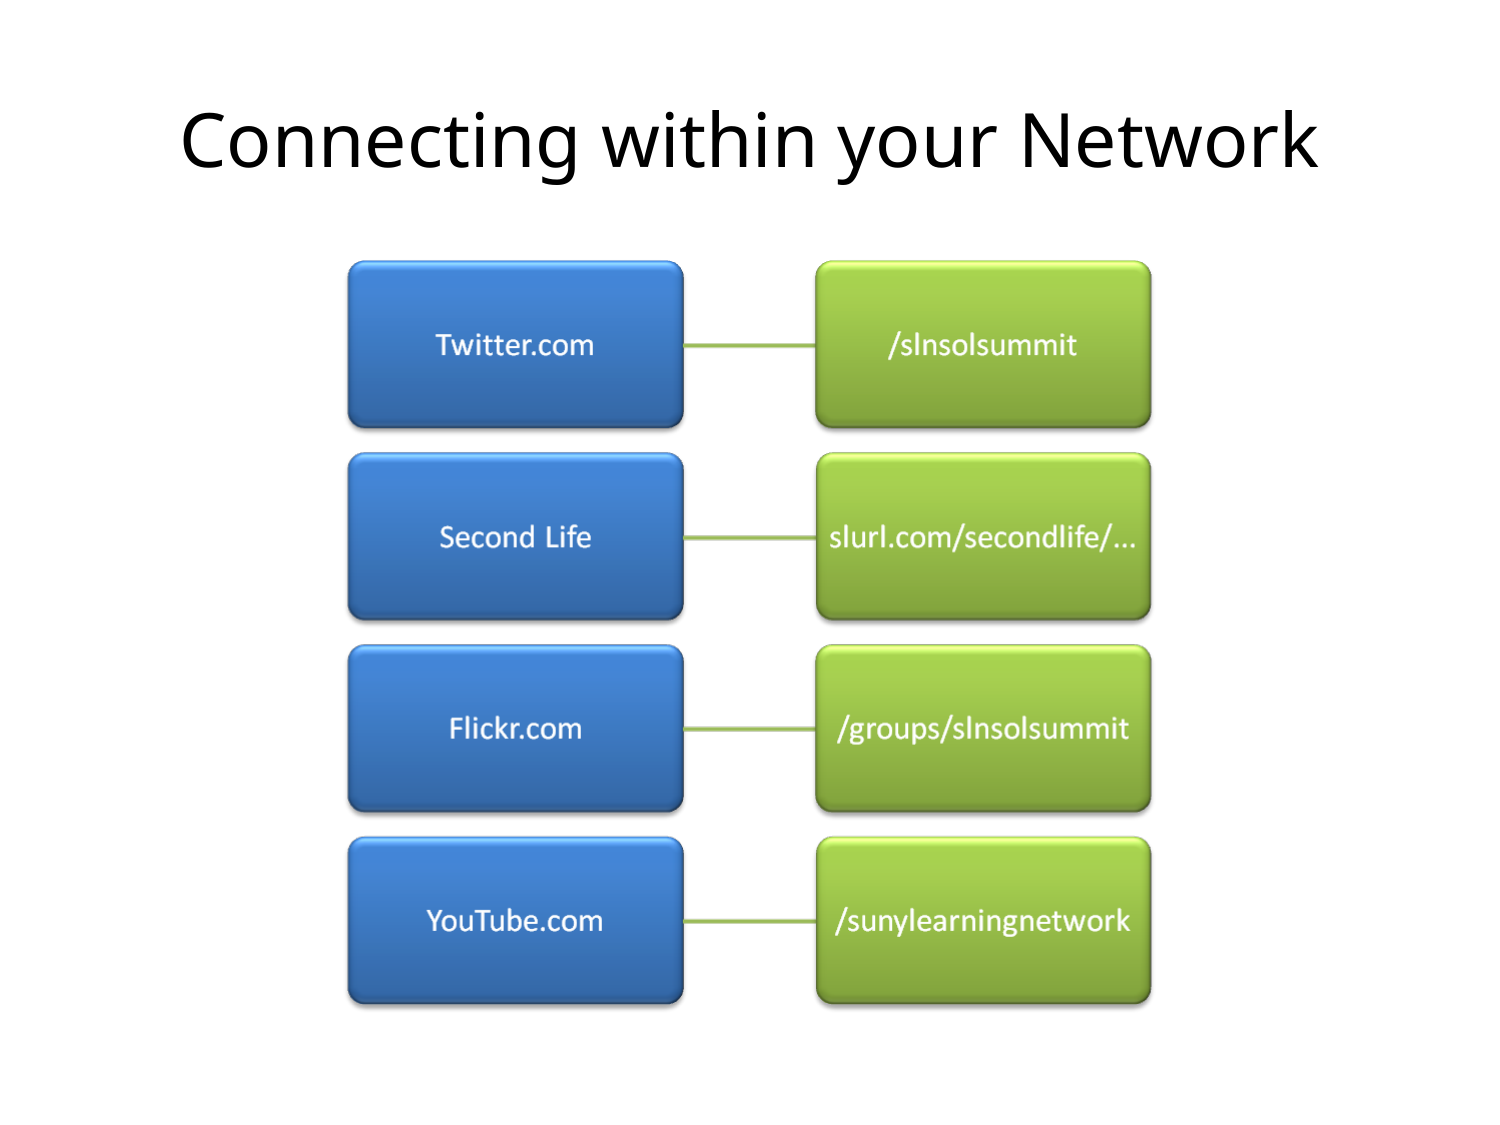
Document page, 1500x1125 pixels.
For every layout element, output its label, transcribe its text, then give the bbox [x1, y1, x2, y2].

picture [73, 256, 1427, 1017]
text_box Connecting within your Network [75, 45, 1426, 233]
